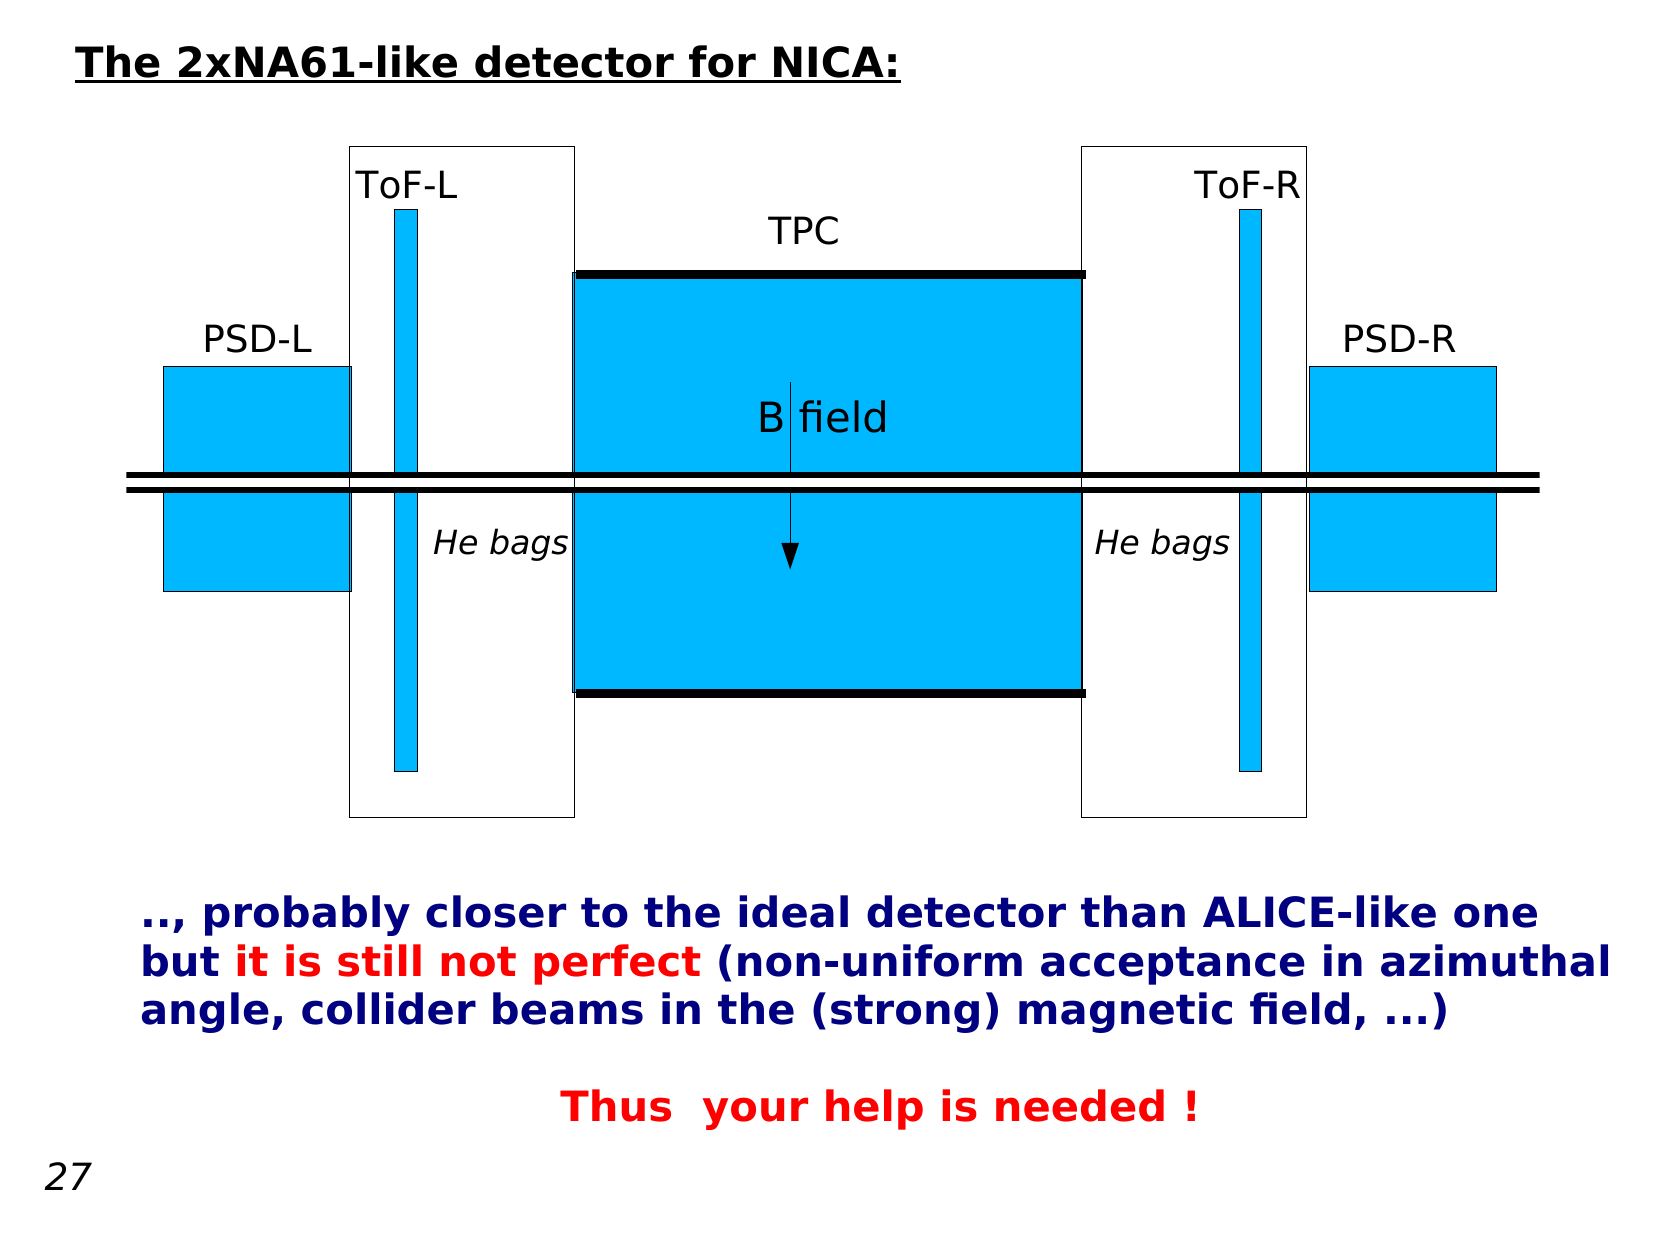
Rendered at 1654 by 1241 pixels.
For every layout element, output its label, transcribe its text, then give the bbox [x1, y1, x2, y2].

text_box [1307, 366, 1615, 592]
text_box PSD-R [1341, 317, 1457, 362]
text_box He bags [1094, 523, 1231, 562]
text_box ToF-L [355, 163, 458, 208]
text_box [1082, 209, 1306, 772]
text_box He bags [433, 523, 570, 562]
text_box .., probably closer to the ideal detector than ALICE-like one but it is still not perfect (non-uniform acceptance in azimuthal angle, collider beams in the (strong) magnetic field, ...) Thus your help is needed ! [140, 889, 1640, 1132]
text_box B field [756, 393, 916, 442]
text_box [51, 366, 349, 592]
text_box ToF-R [1194, 163, 1302, 208]
text_box [575, 272, 1081, 689]
text_box TPC [708, 209, 841, 253]
text_box The 2xNA61-like detector for NICA: [75, 38, 1313, 88]
text_box PSD-L [202, 317, 313, 362]
text_box [350, 209, 574, 772]
